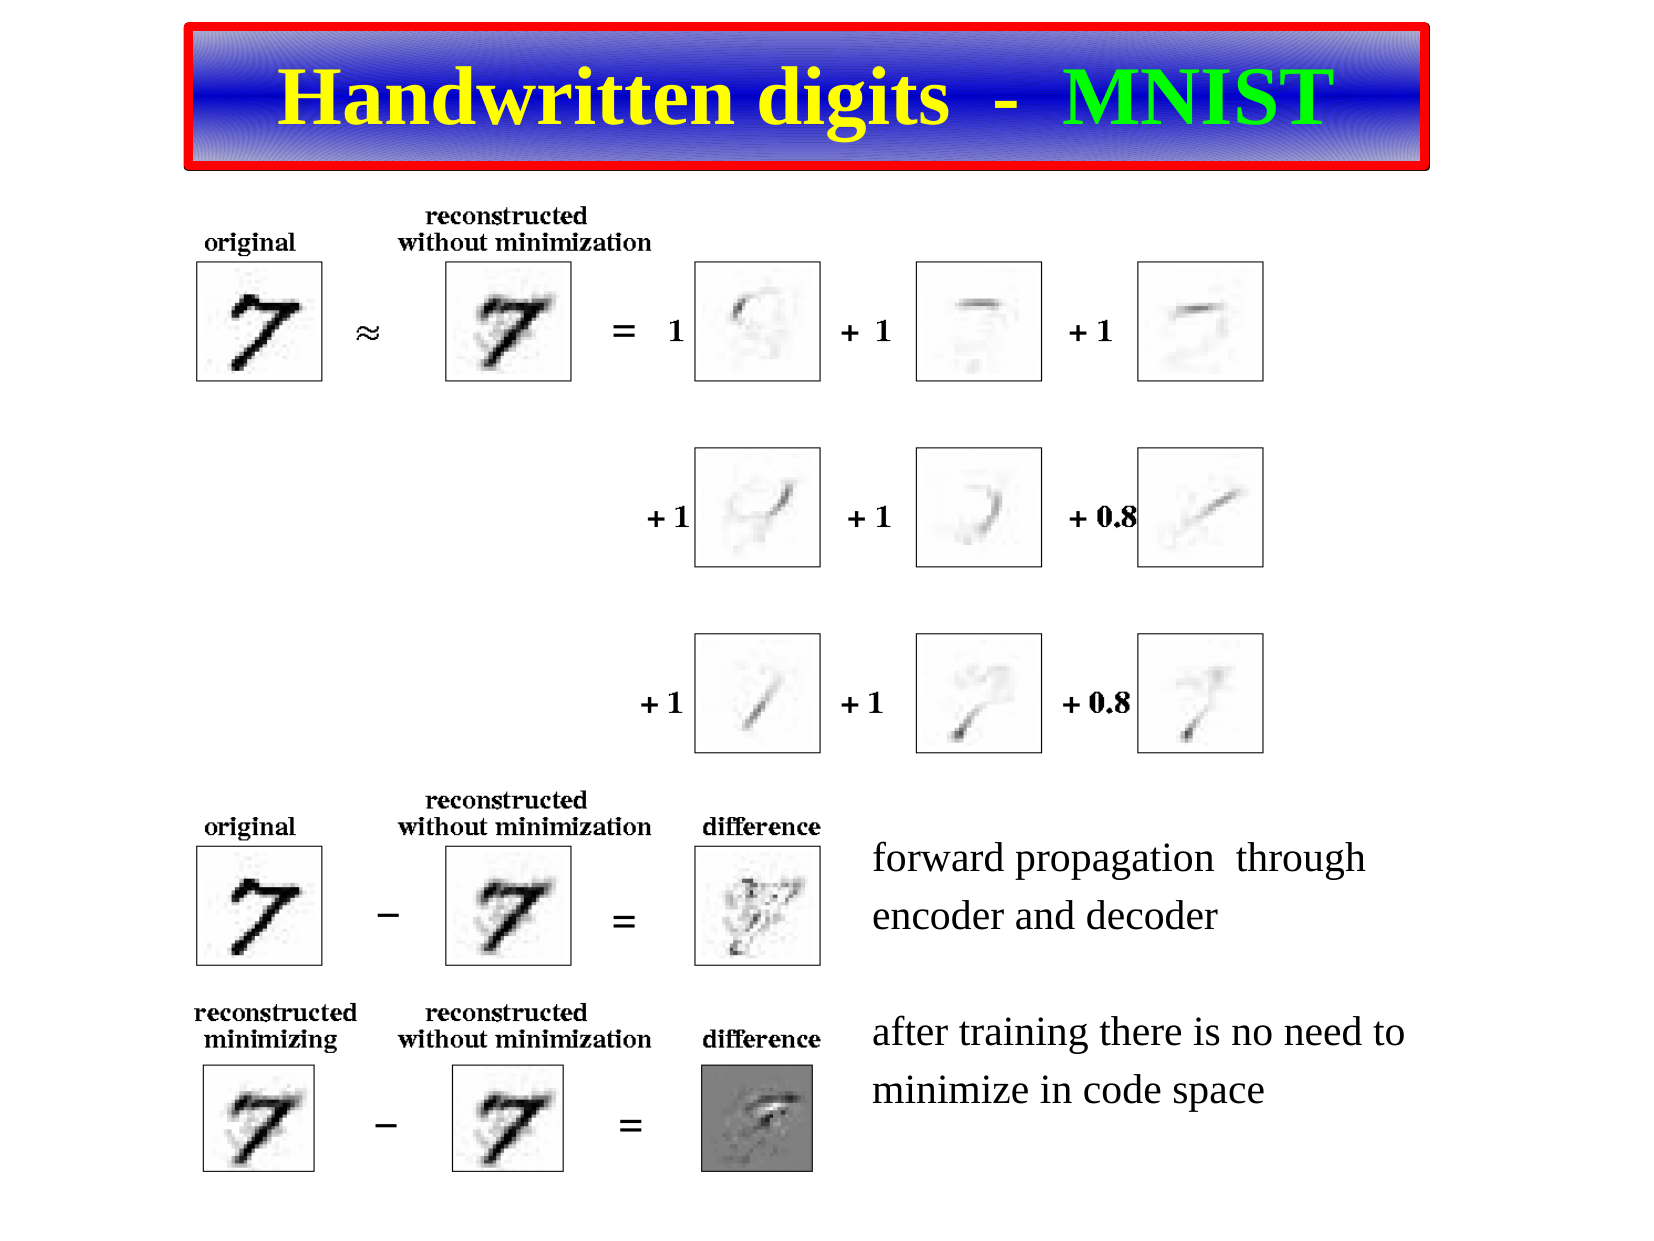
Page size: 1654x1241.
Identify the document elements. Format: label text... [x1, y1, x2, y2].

picture [194, 203, 1268, 1173]
title Handwritten digits - MNIST [188, 26, 1425, 166]
text_box forward propagation through encoder and decoder after training there is no need to minimize in code space [872, 834, 1508, 1171]
title Handwritten digits - MNIST [123, 36, 1536, 195]
